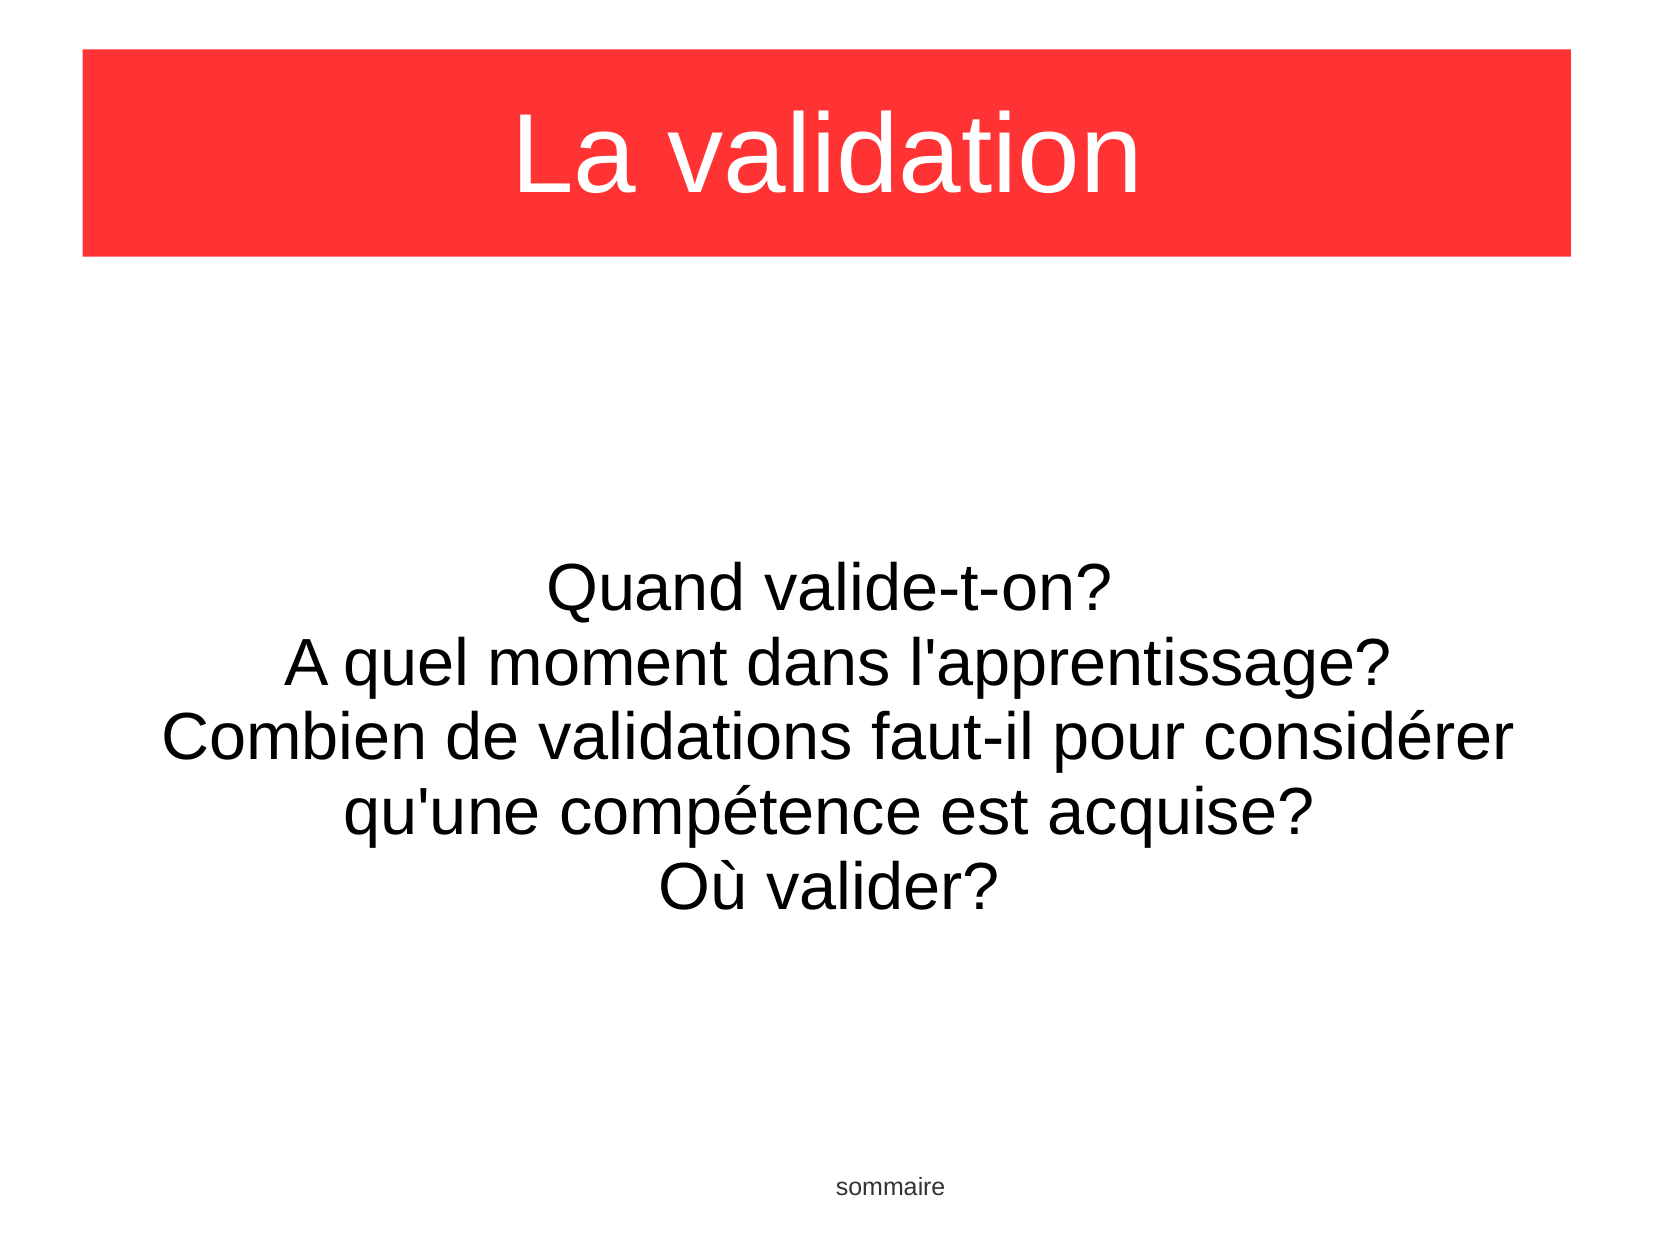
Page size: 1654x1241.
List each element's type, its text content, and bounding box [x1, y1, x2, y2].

title La validation [82, 49, 1571, 257]
subtitle Quand valide-t-on? A quel moment dans l'apprentissage? Combien de validations faut-il pour considérer qu'une compétence est acquise? Où valider? [94, 277, 1583, 1197]
text_box sommaire [739, 1165, 1042, 1209]
